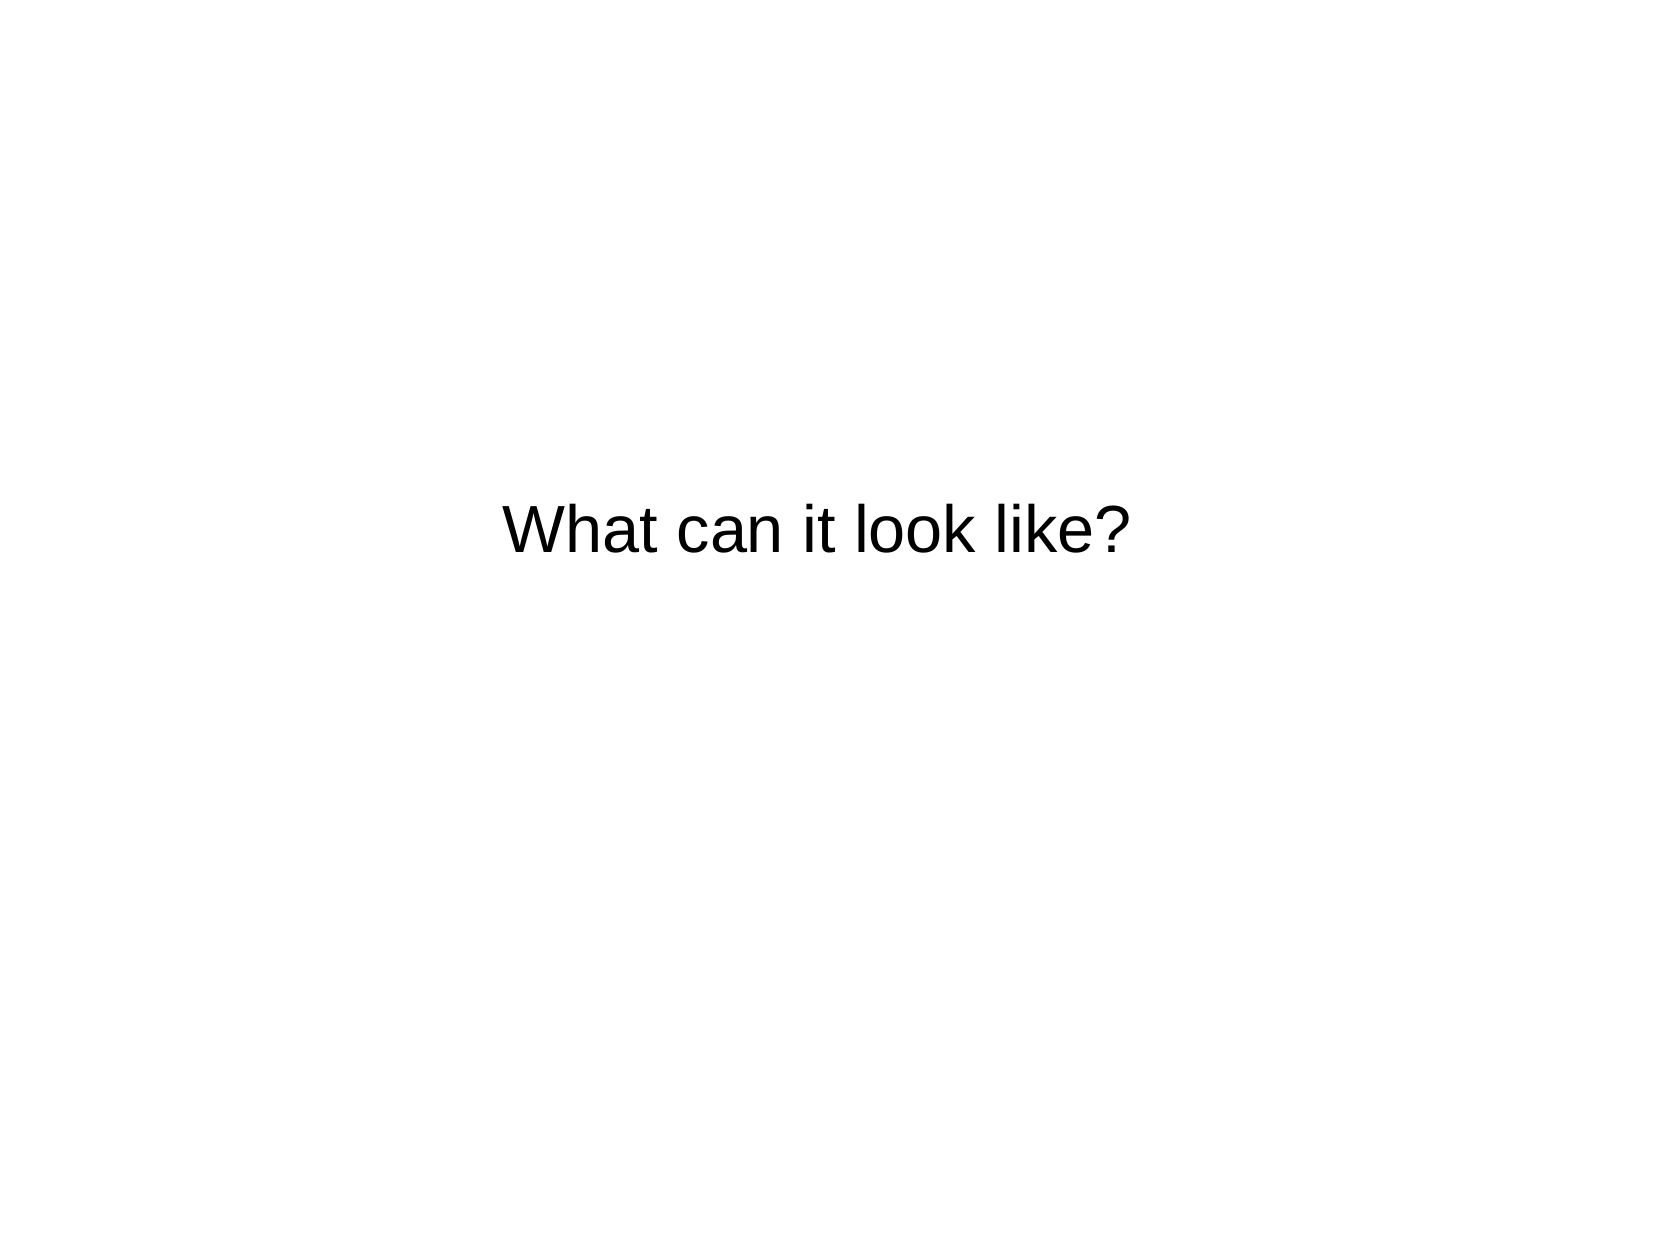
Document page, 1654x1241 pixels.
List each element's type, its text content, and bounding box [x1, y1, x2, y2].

subtitle What can it look like? [82, 49, 1571, 1010]
